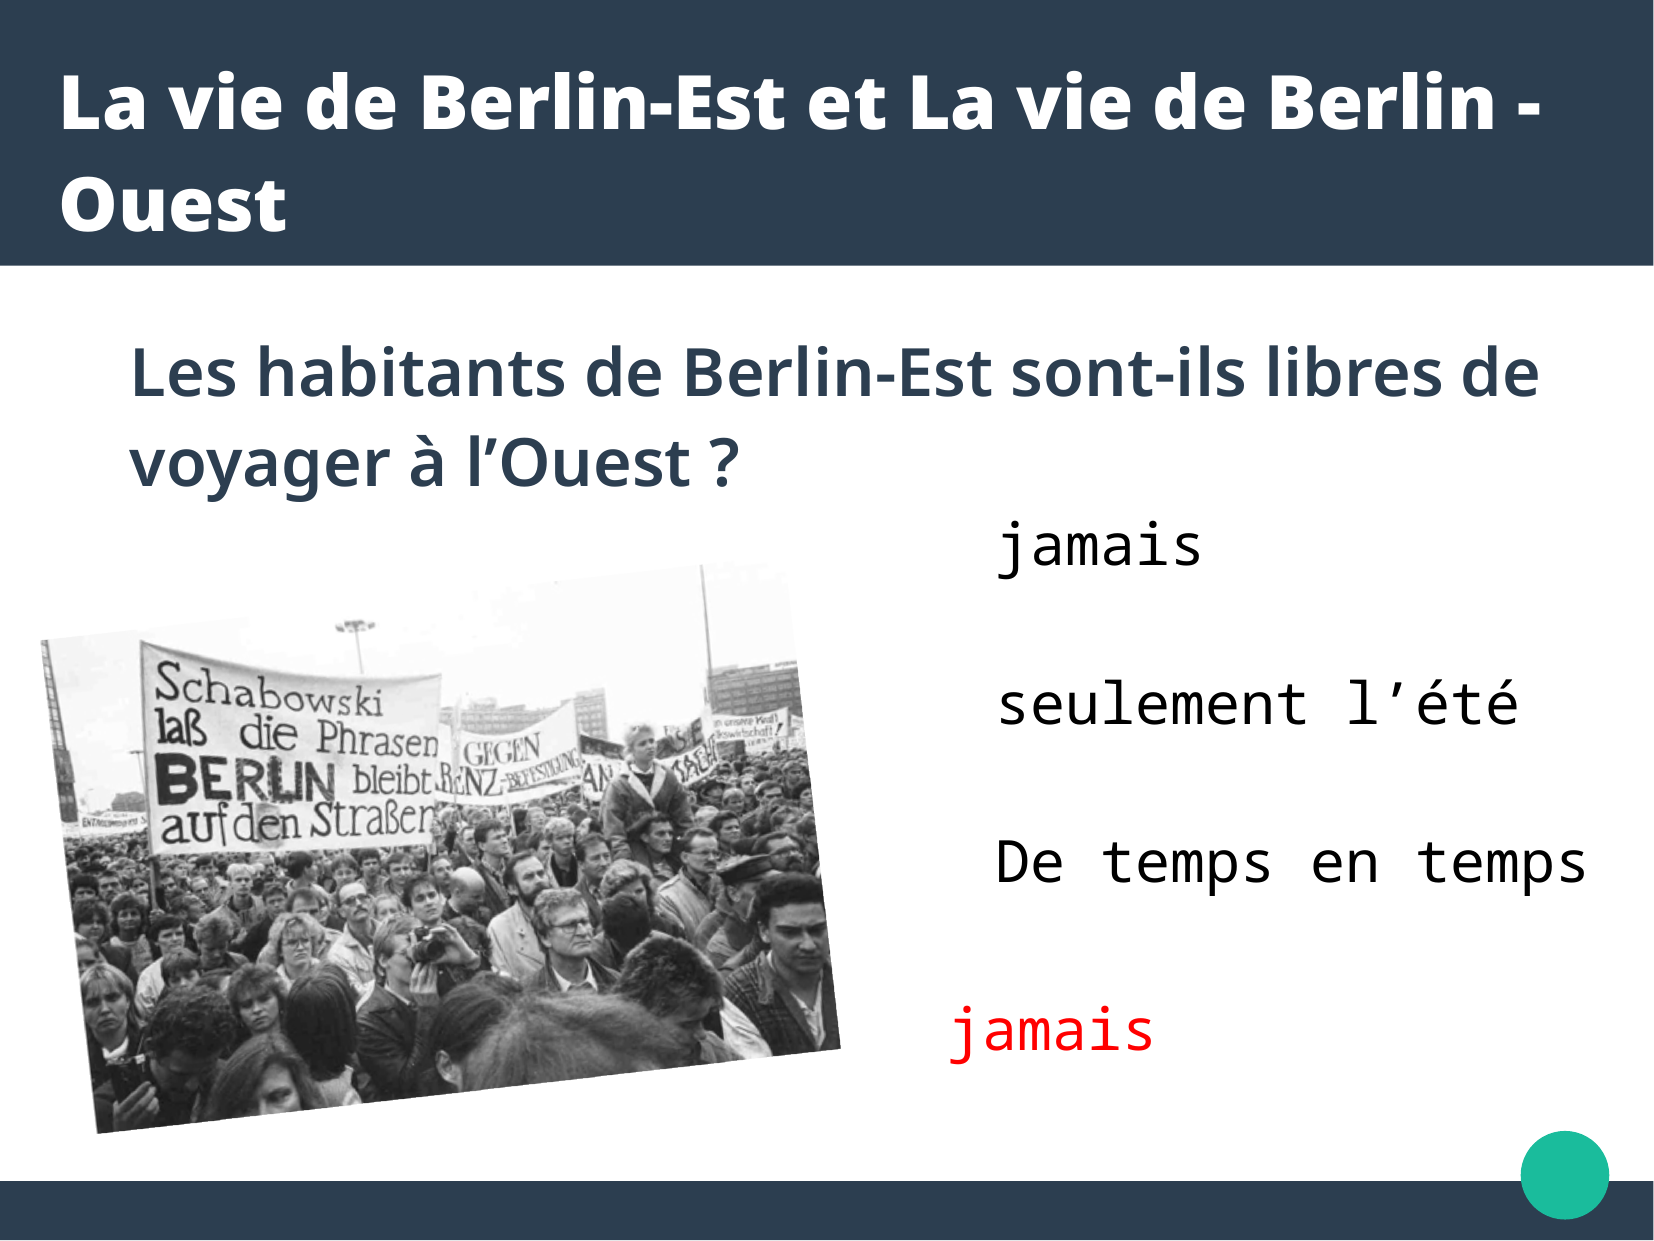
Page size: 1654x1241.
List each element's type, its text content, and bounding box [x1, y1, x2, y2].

text_box jamais [933, 980, 1184, 1069]
title La vie de Berlin-Est et La vie de Berlin -Ouest [59, 49, 1595, 207]
picture [39, 554, 841, 1134]
list Les habitants de Berlin-Est sont-ils libres de voyager à l’Ouest ? [59, 324, 1595, 1152]
text_box jamais seulement l’été De temps en temps [980, 496, 1606, 951]
